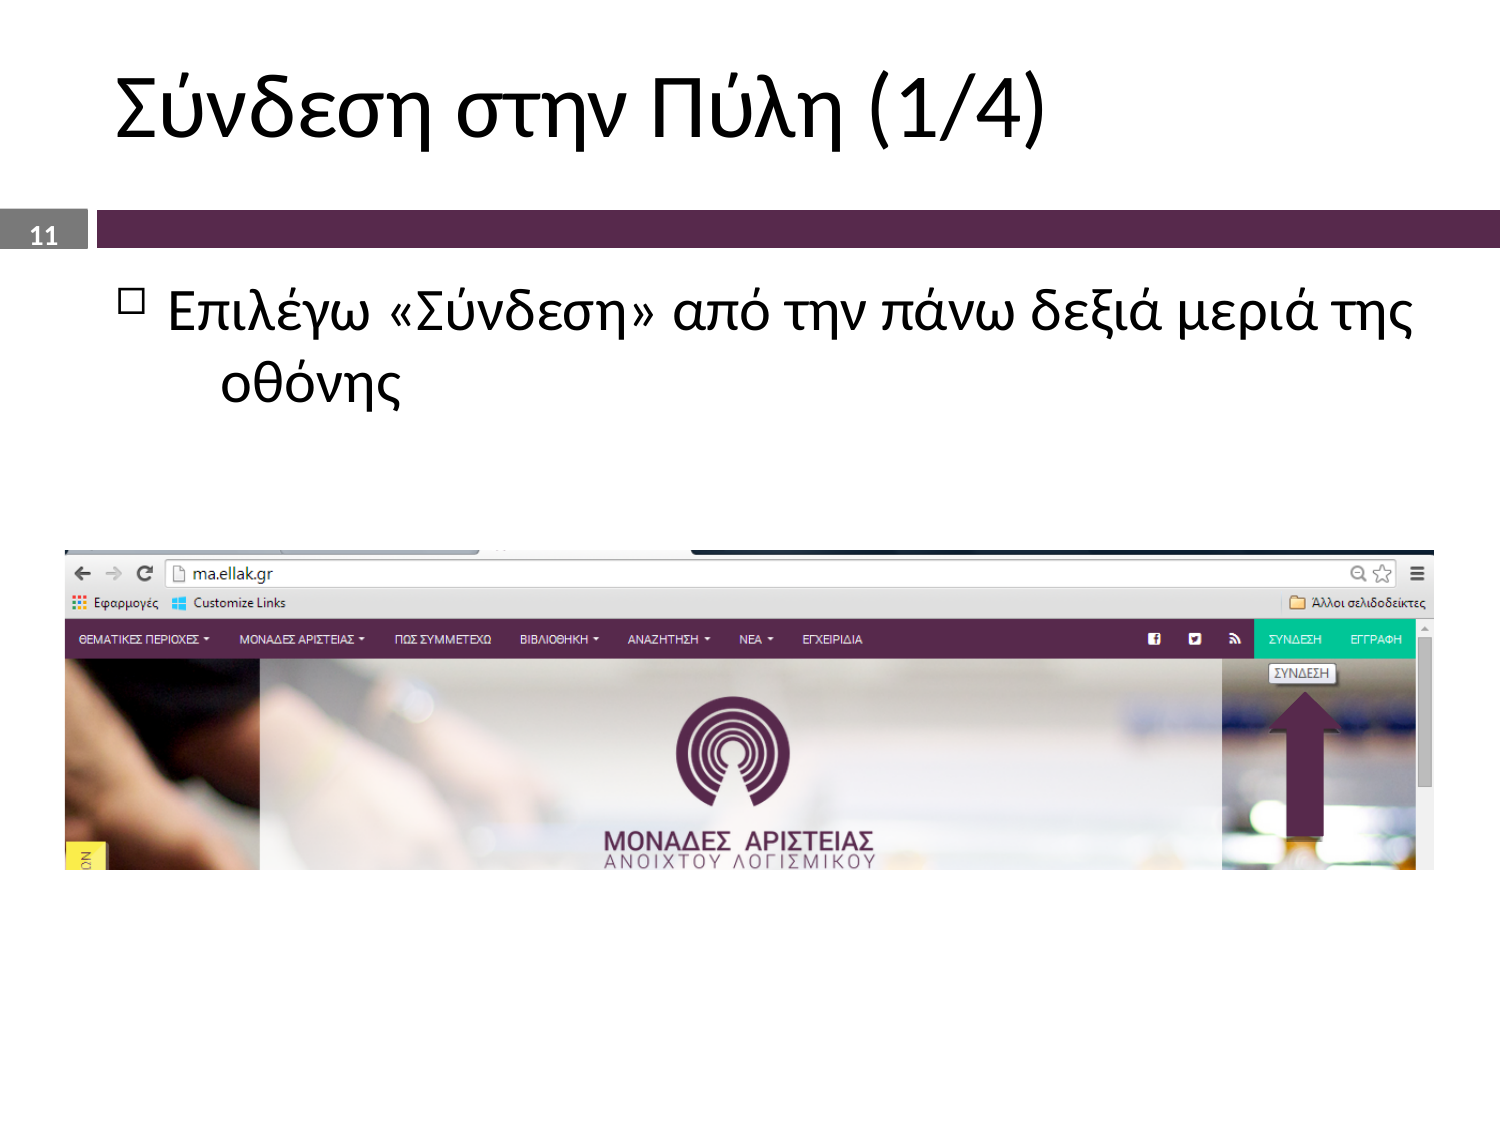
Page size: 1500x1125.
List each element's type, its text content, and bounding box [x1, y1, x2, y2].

list Επιλέγω «Σύνδεση» από την πάνω δεξιά μεριά της οθόνης [100, 262, 1438, 1000]
text_box [1269, 692, 1341, 836]
title Σύνδεση στην Πύλη (1/4) [100, 19, 1438, 182]
text_box [0, 208, 88, 249]
picture [64, 550, 1434, 870]
